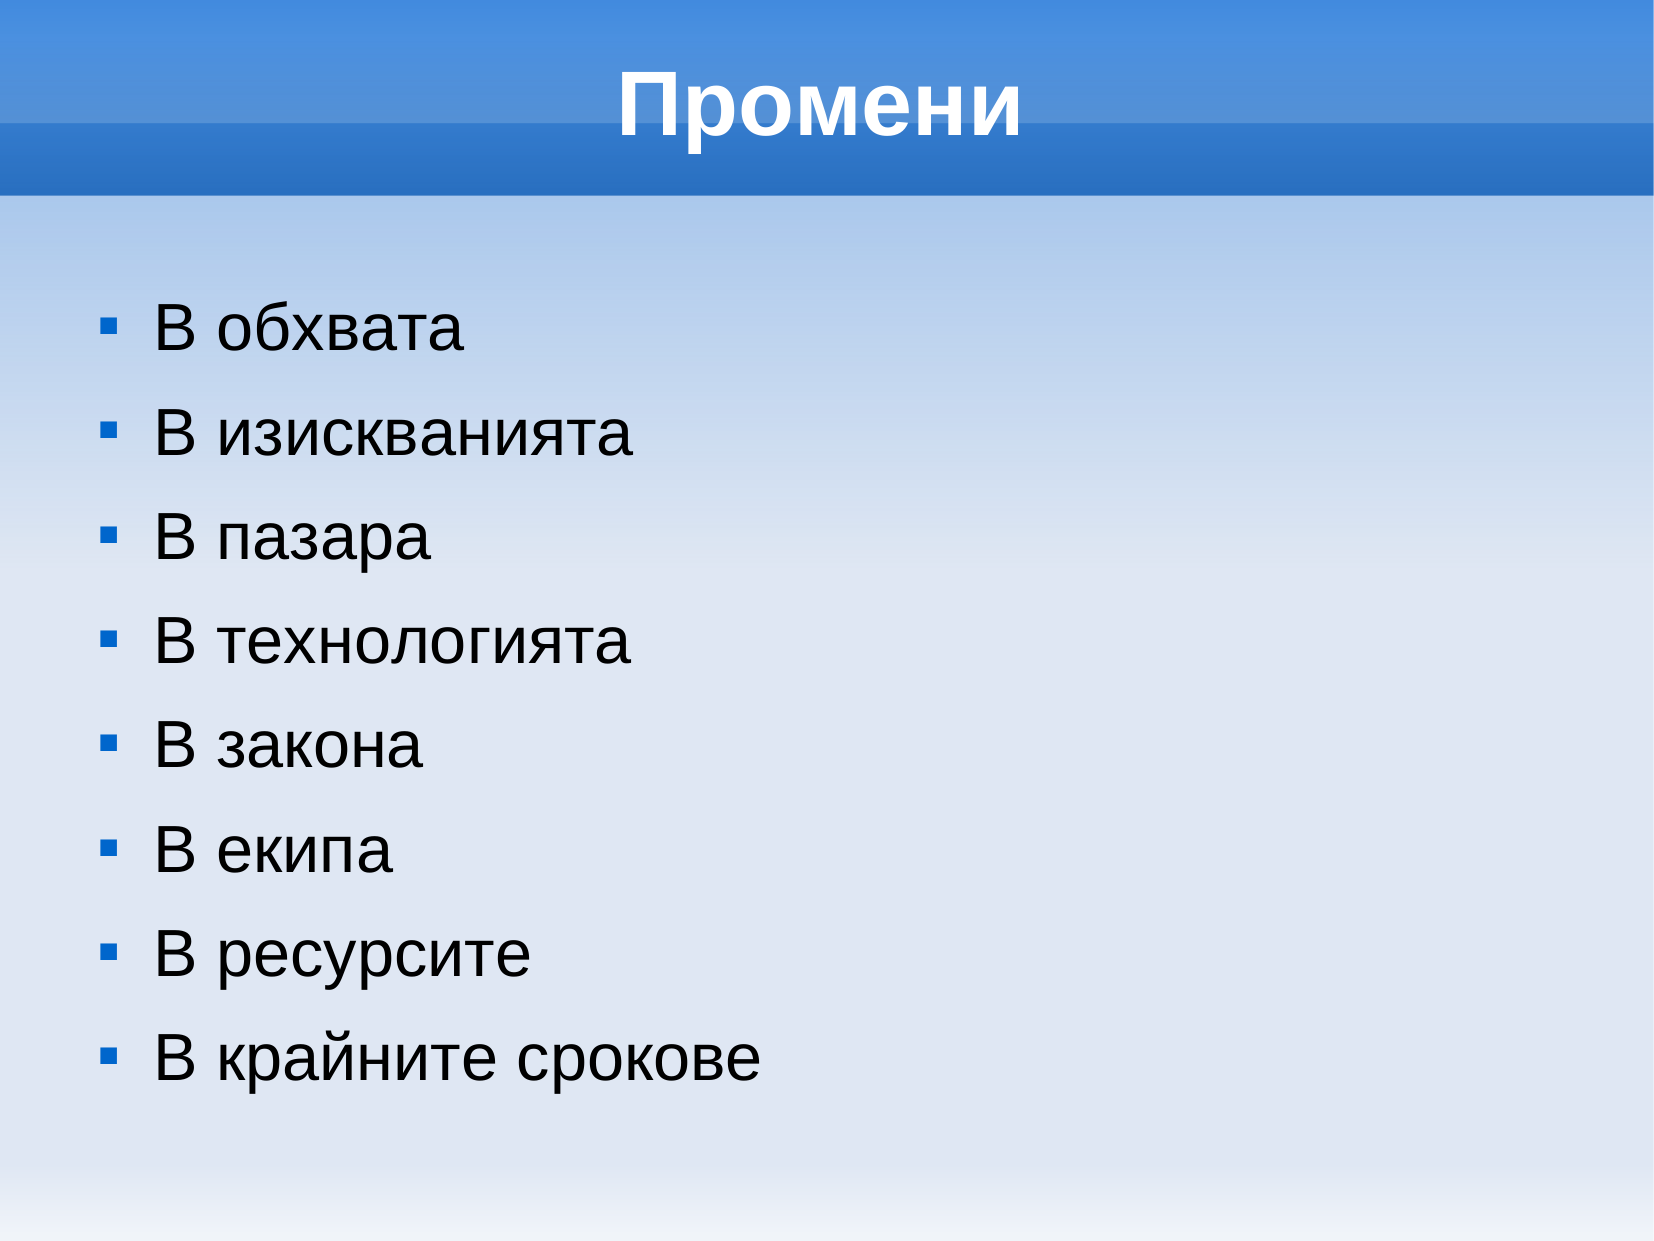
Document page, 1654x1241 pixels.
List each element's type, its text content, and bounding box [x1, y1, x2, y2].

title Промени [76, 0, 1565, 208]
list В обхвата В изискванията В пазара В технологията В закона В екипа В ресурсите В крайните срокове [82, 290, 1571, 1109]
picture [0, 0, 1654, 1241]
